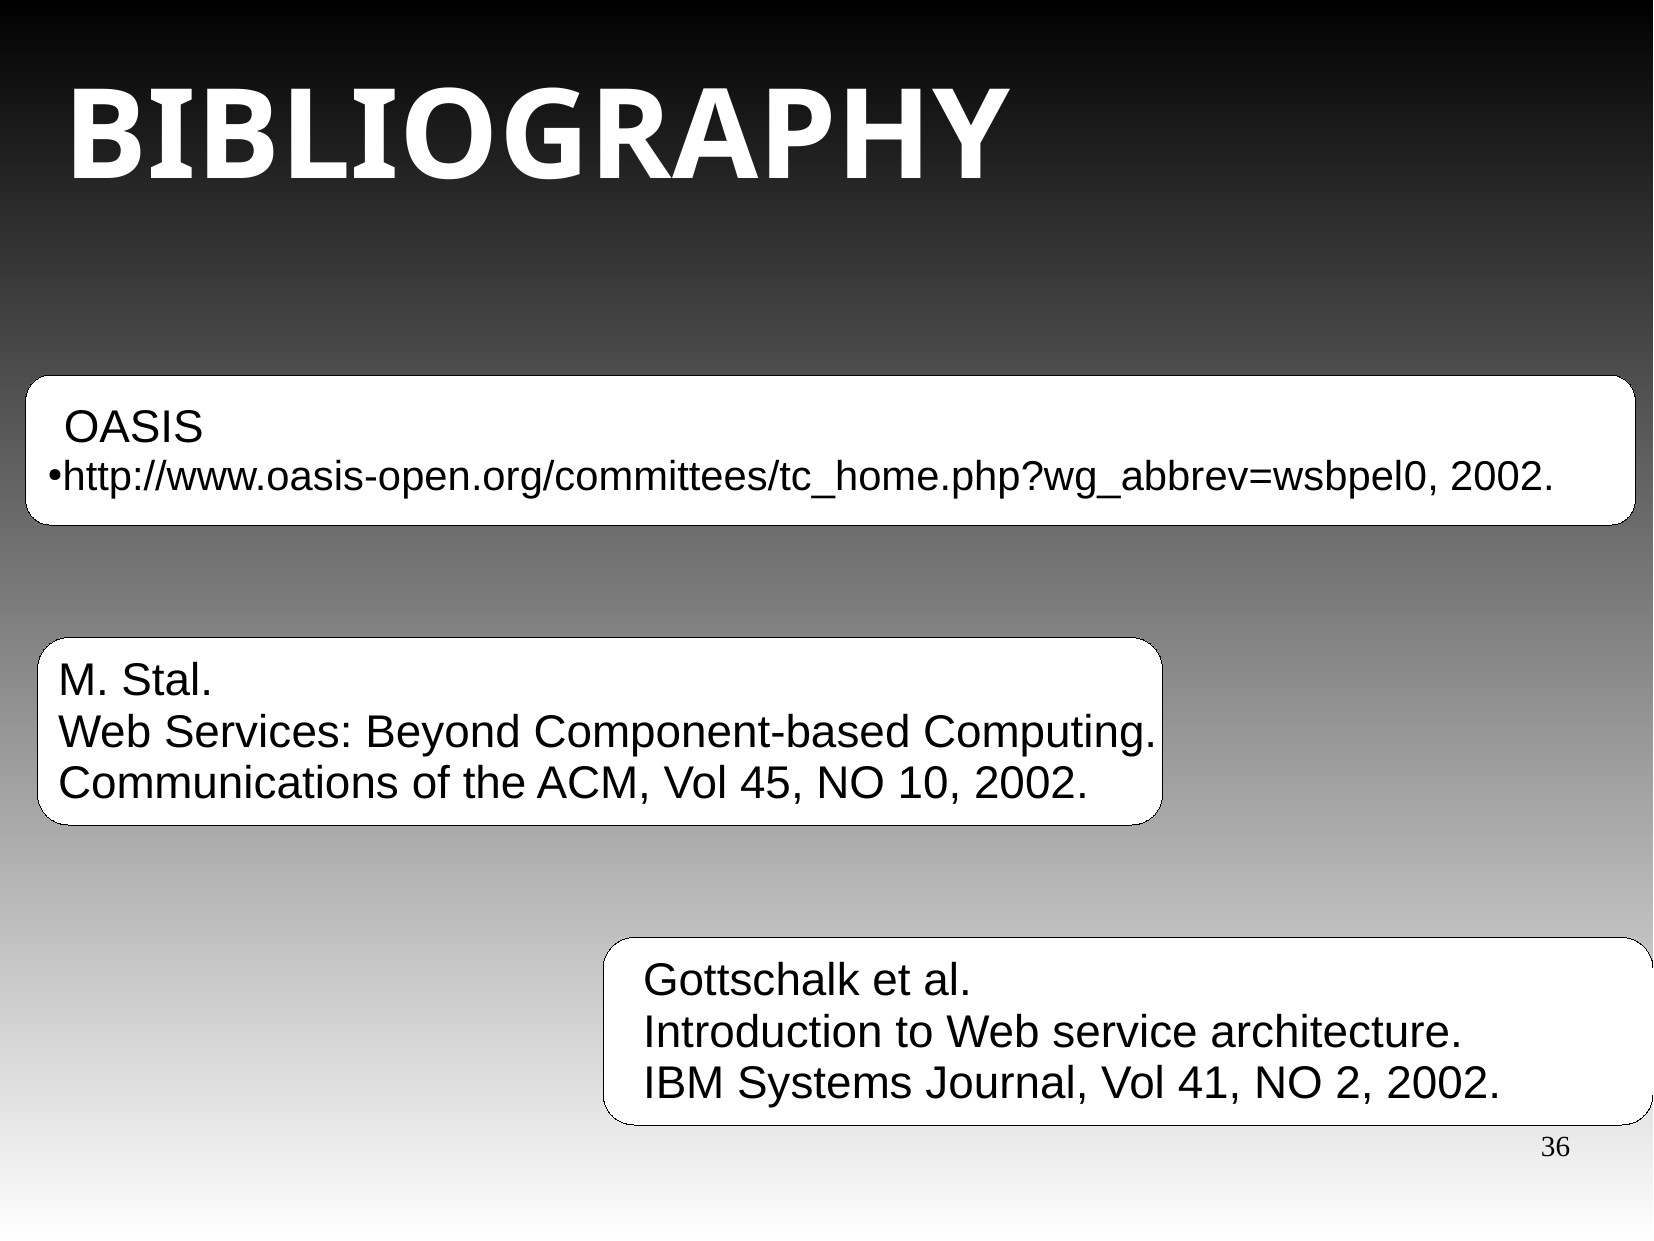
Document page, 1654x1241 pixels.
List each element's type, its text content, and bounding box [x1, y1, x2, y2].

text_box BIBLIOGRAPHY [48, 37, 1163, 258]
text_box OASIS http://www.oasis-open.org/committees/tc_home.php?wg_abbrev=wsbpel0, 2002. [25, 375, 1636, 526]
text_box Gottschalk et al. Introduction to Web service architecture. IBM Systems Journal, Vol 41, NO 2, 2002. [603, 937, 1653, 1126]
text_box M. Stal. Web Services: Beyond Component-based Computing. Communications of the ACM, Vol 45, NO 10, 2002. [37, 637, 1163, 826]
